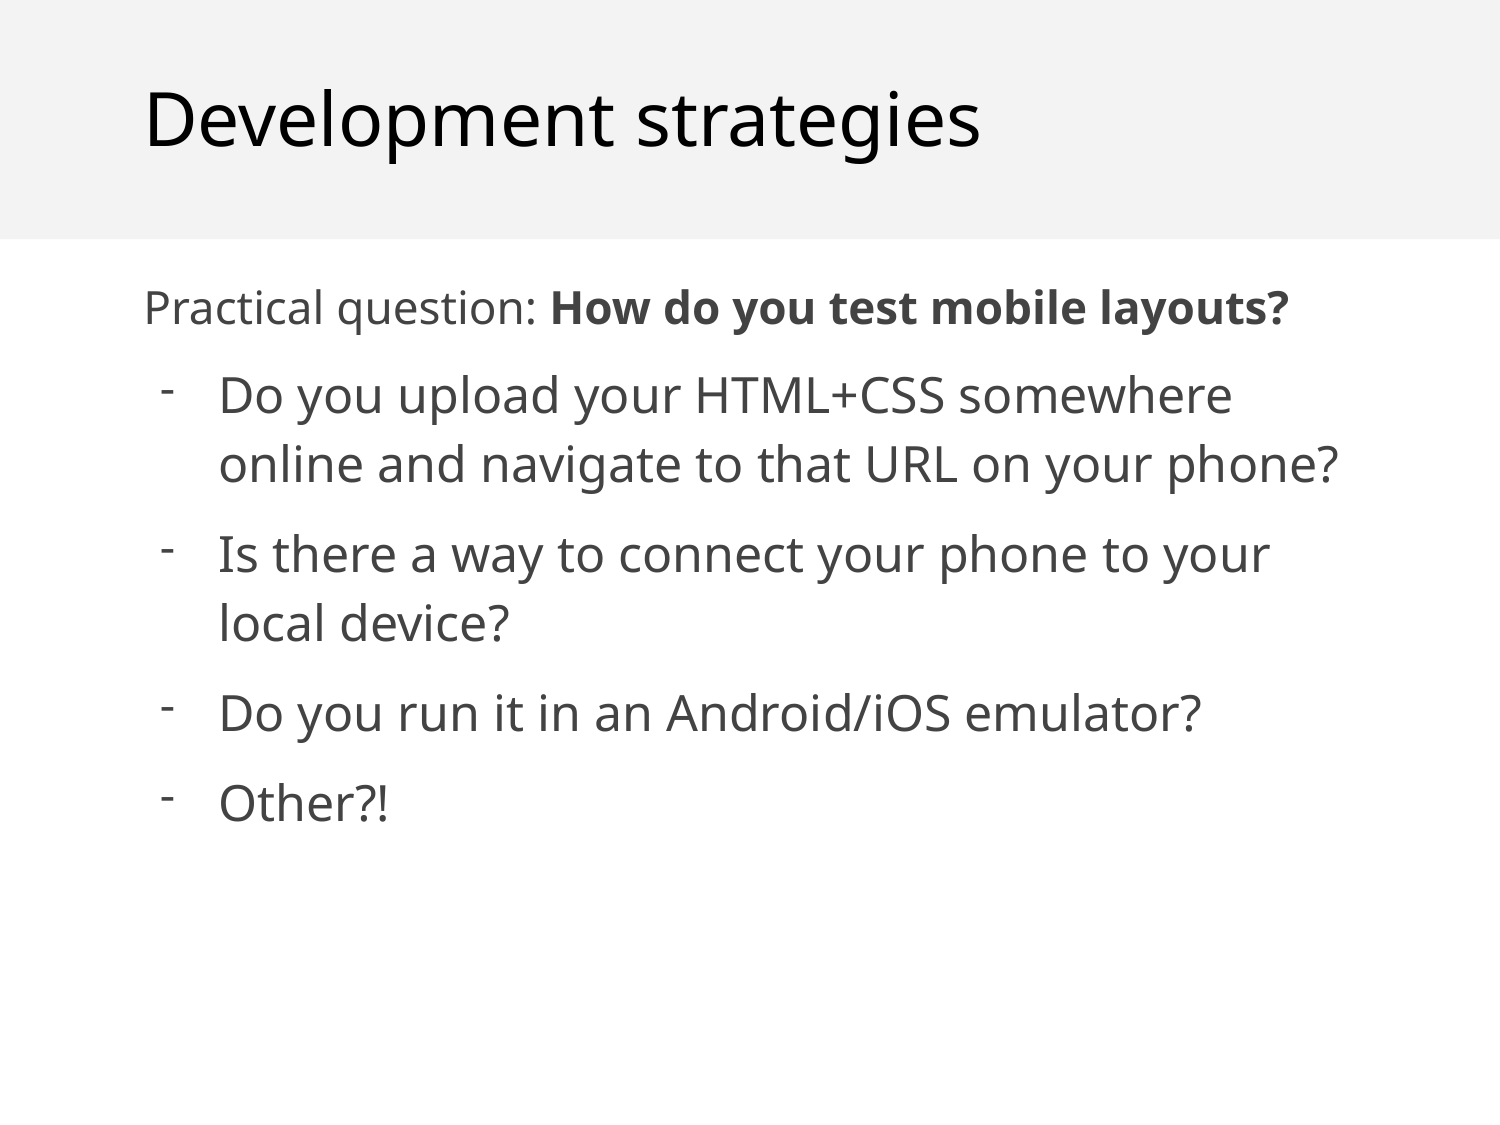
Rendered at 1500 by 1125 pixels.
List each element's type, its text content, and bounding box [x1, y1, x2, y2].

list Practical question: How do you test mobile layouts? Do you upload your HTML+CSS somewhere online and navigate to that URL on your phone? Is there a way to connect your phone to your local device? Do you run it in an Android/iOS emulator? Other?! [128, 255, 1372, 1004]
title Development strategies [128, 56, 1372, 183]
